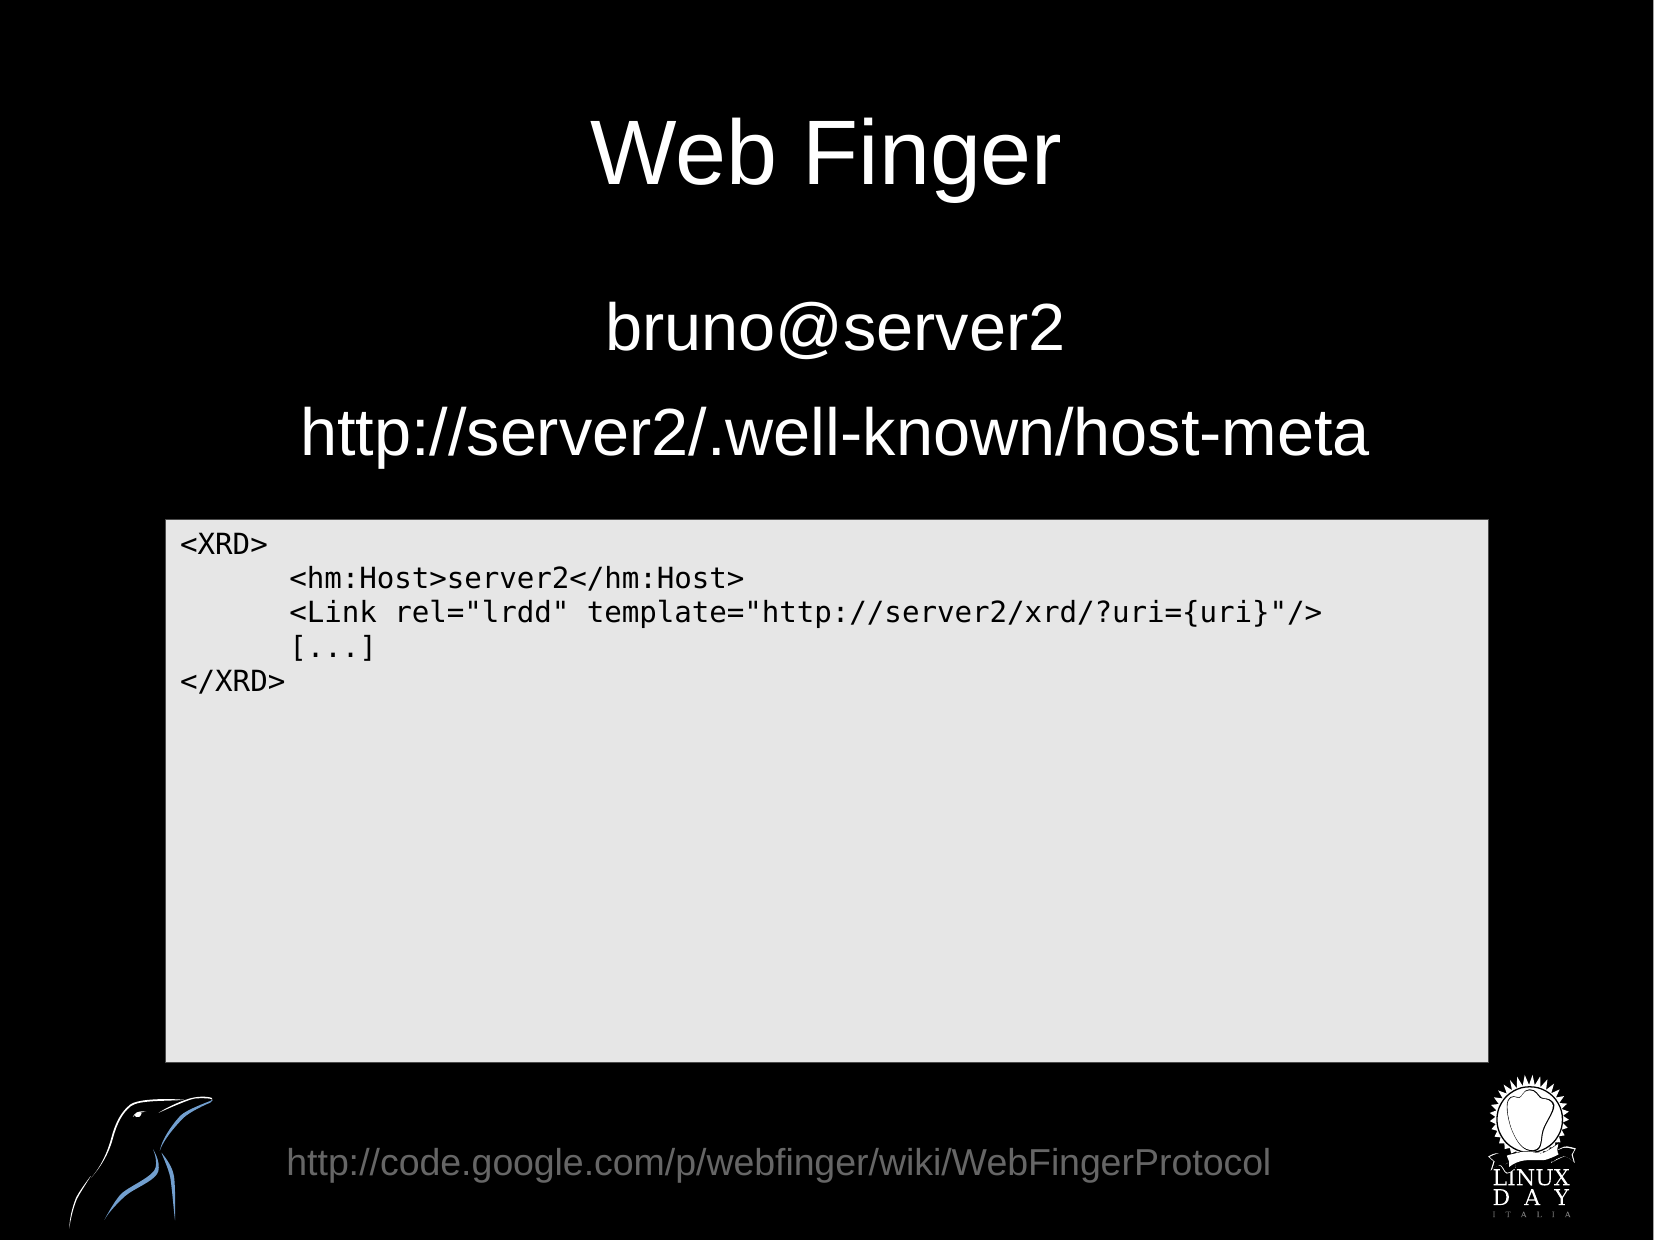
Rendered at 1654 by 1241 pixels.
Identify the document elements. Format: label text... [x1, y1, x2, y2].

text_box <XRD> <hm:Host>server2</hm:Host> <Link rel="lrdd" template="http://server2/xrd/?uri={uri}"/> [...] </XRD> [165, 519, 1489, 1063]
text_box http://code.google.com/p/webfinger/wiki/WebFingerProtocol [271, 1133, 1441, 1191]
title Web Finger [82, 56, 1571, 250]
list bruno@server2 http://server2/.well-known/host-meta [82, 290, 1571, 1109]
